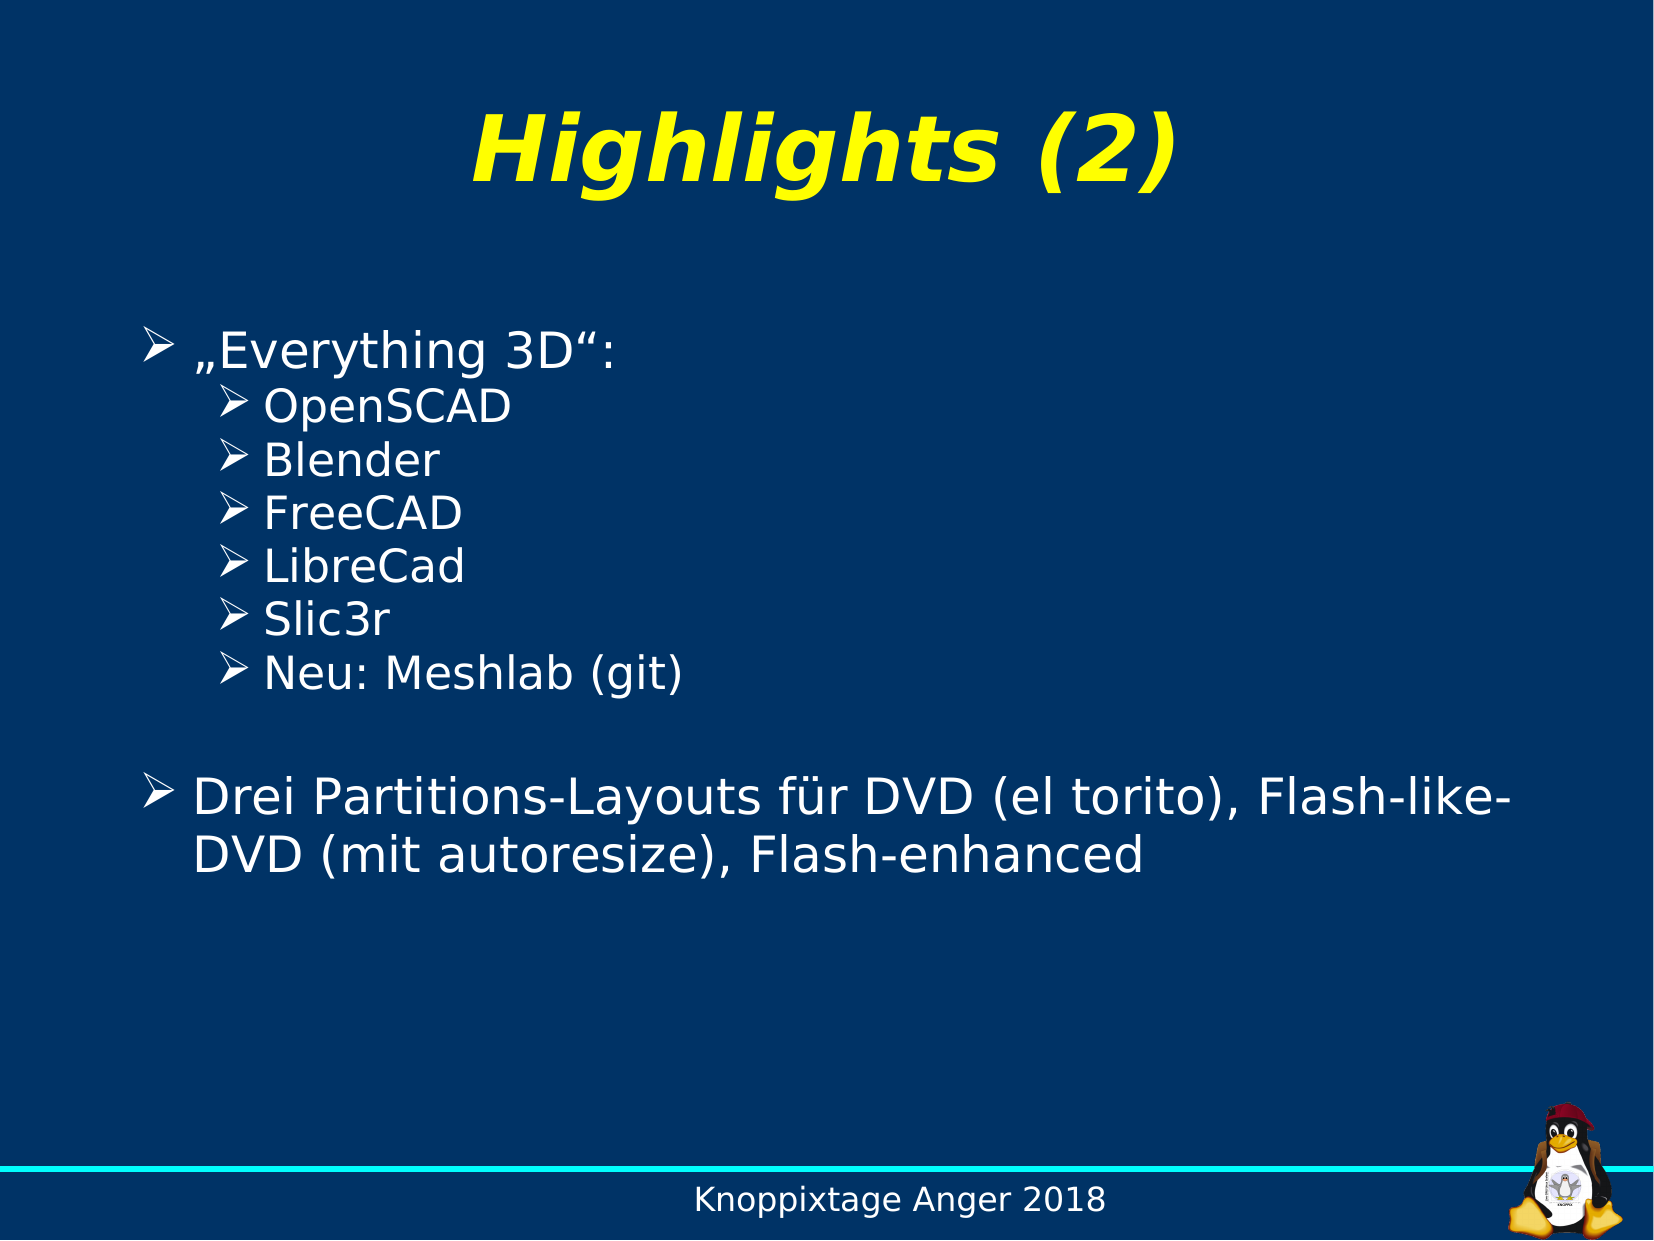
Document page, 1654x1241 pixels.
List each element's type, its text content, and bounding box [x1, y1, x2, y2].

picture [1505, 1100, 1625, 1241]
list „Everything 3D“: OpenSCAD Blender FreeCAD LibreCad Slic3r Neu: Meshlab (git) Drei Partitions-Layouts für DVD (el torito), Flash-like-DVD (mit autoresize), Flash-enhanced [121, 322, 1561, 1137]
title Highlights (2) [121, 46, 1534, 254]
